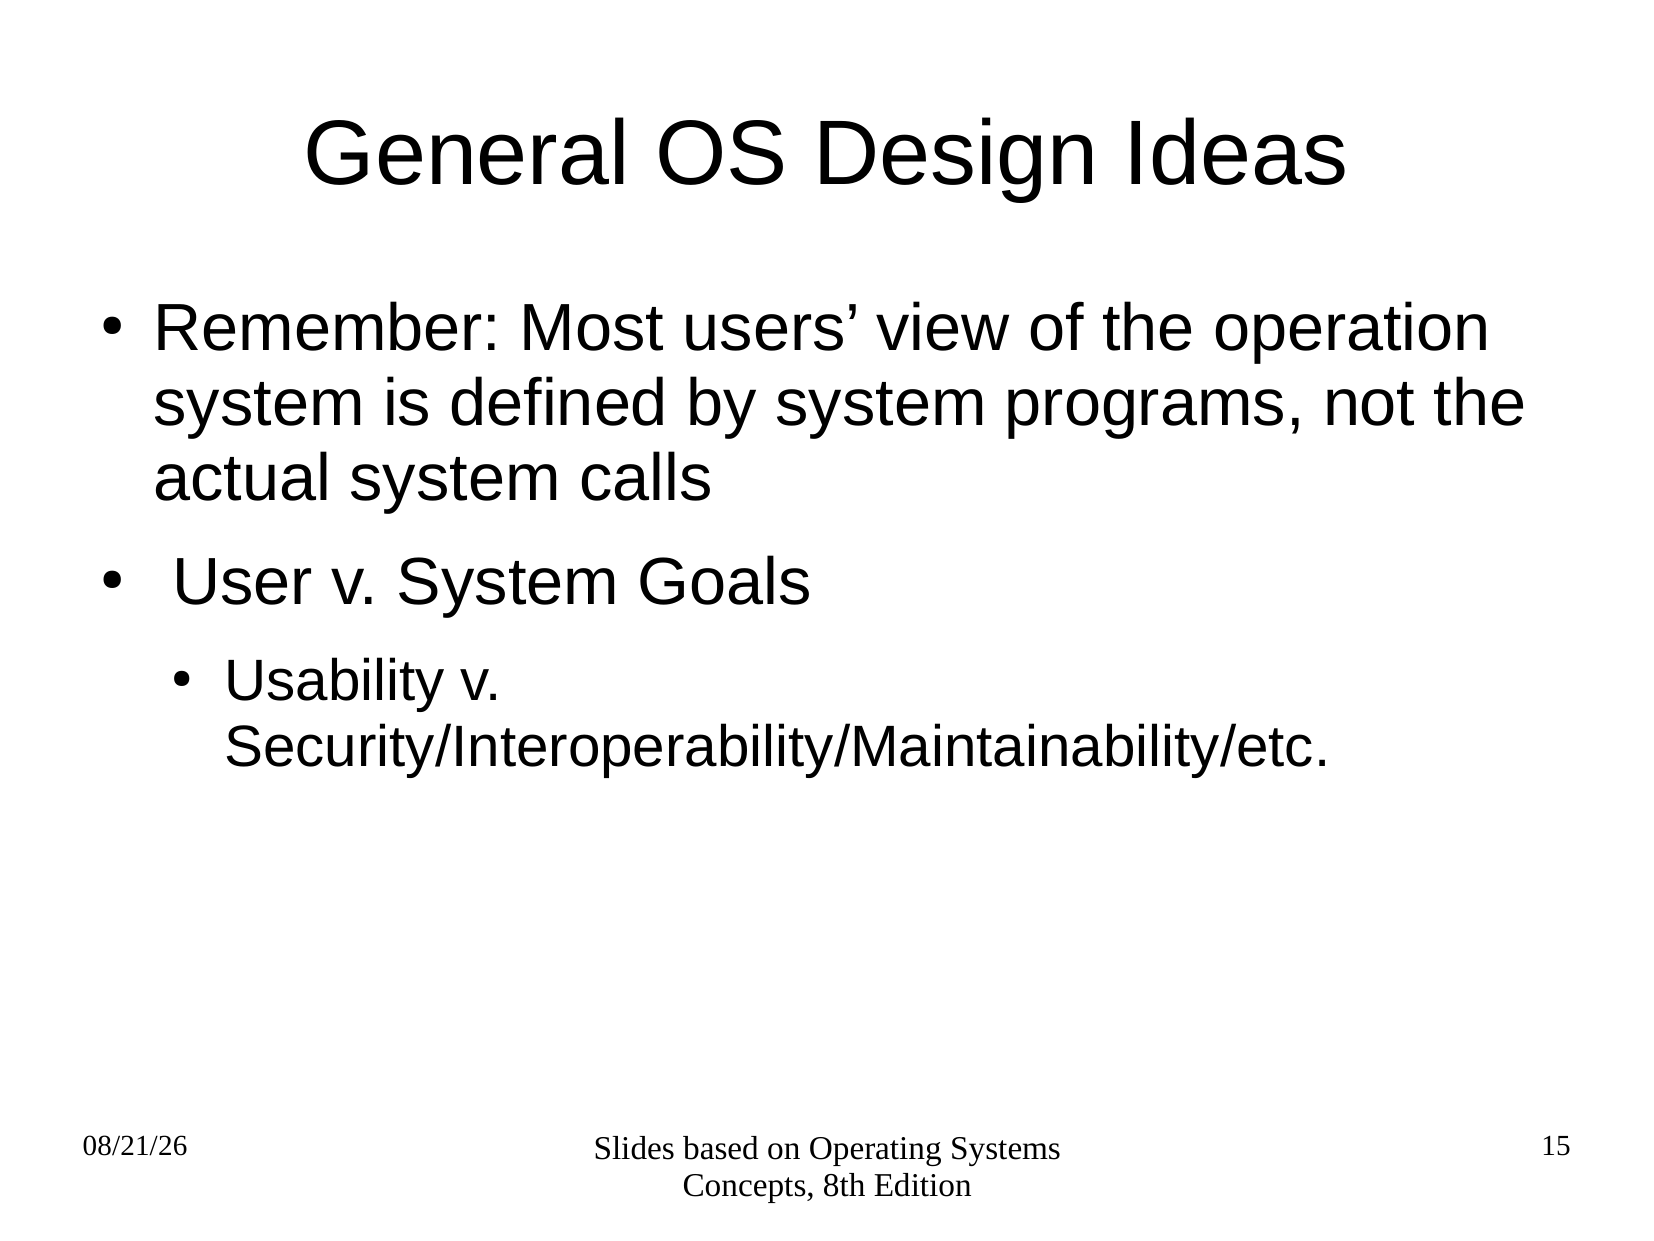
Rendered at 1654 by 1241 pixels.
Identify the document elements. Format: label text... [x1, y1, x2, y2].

title General OS Design Ideas [82, 49, 1571, 257]
list Remember: Most users’ view of the operation system is defined by system programs, not the actual system calls User v. System Goals Usability v. Security/Interoperability/Maintainability/etc. [82, 290, 1571, 1109]
